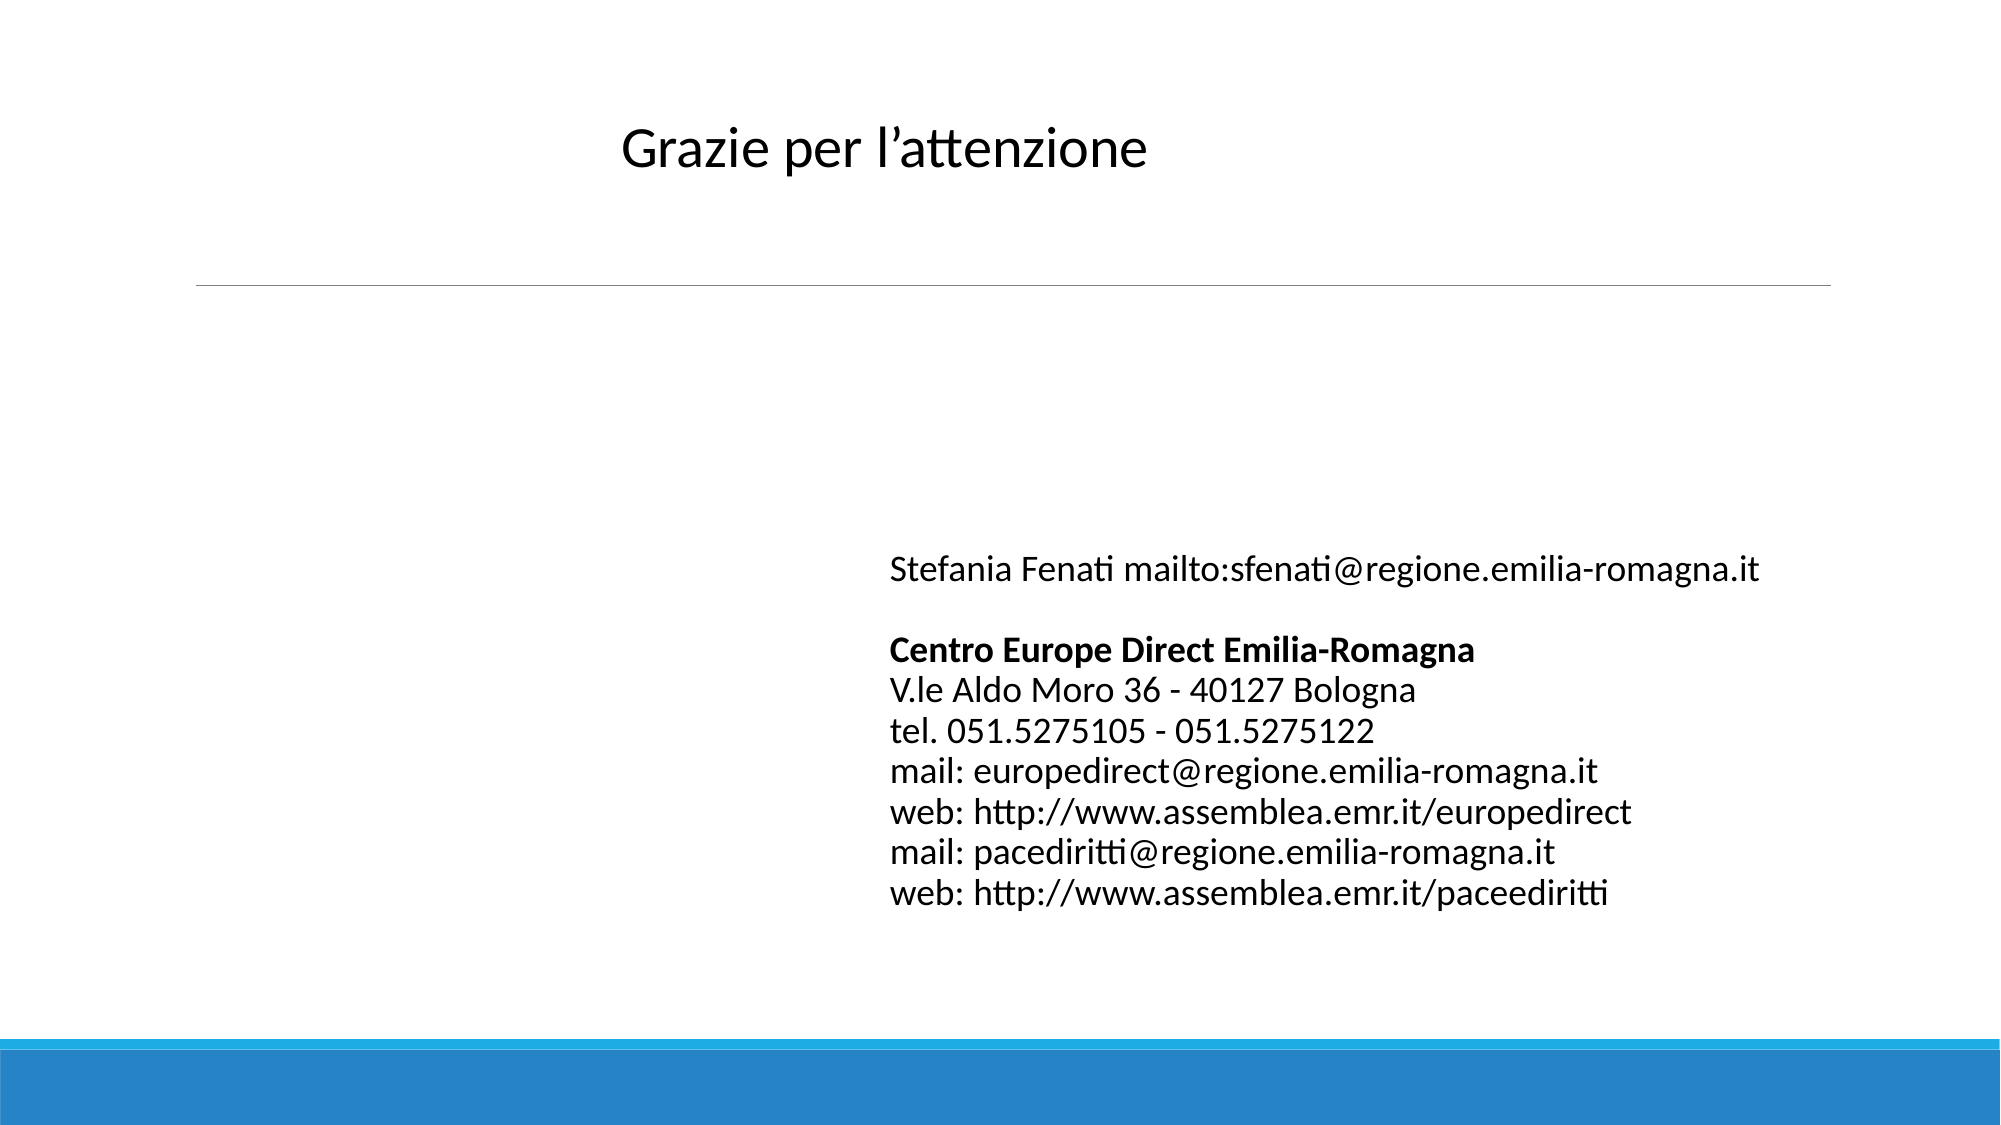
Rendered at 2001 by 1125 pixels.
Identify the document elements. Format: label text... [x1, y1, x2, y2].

text_box Grazie per l’attenzione [606, 102, 1690, 187]
text_box Stefania Fenati mailto:sfenati@regione.emilia-romagna.it Centro Europe Direct Emilia-Romagna V.le Aldo Moro 36 - 40127 Bologna tel. 051.5275105 - 051.5275122 mail: europedirect@regione.emilia-romagna.it web: http://www.assemblea.emr.it/europedirect mail: pacediritti@regione.emilia-romagna.it web: http://www.assemblea.emr.it/paceediritti [875, 541, 1875, 921]
